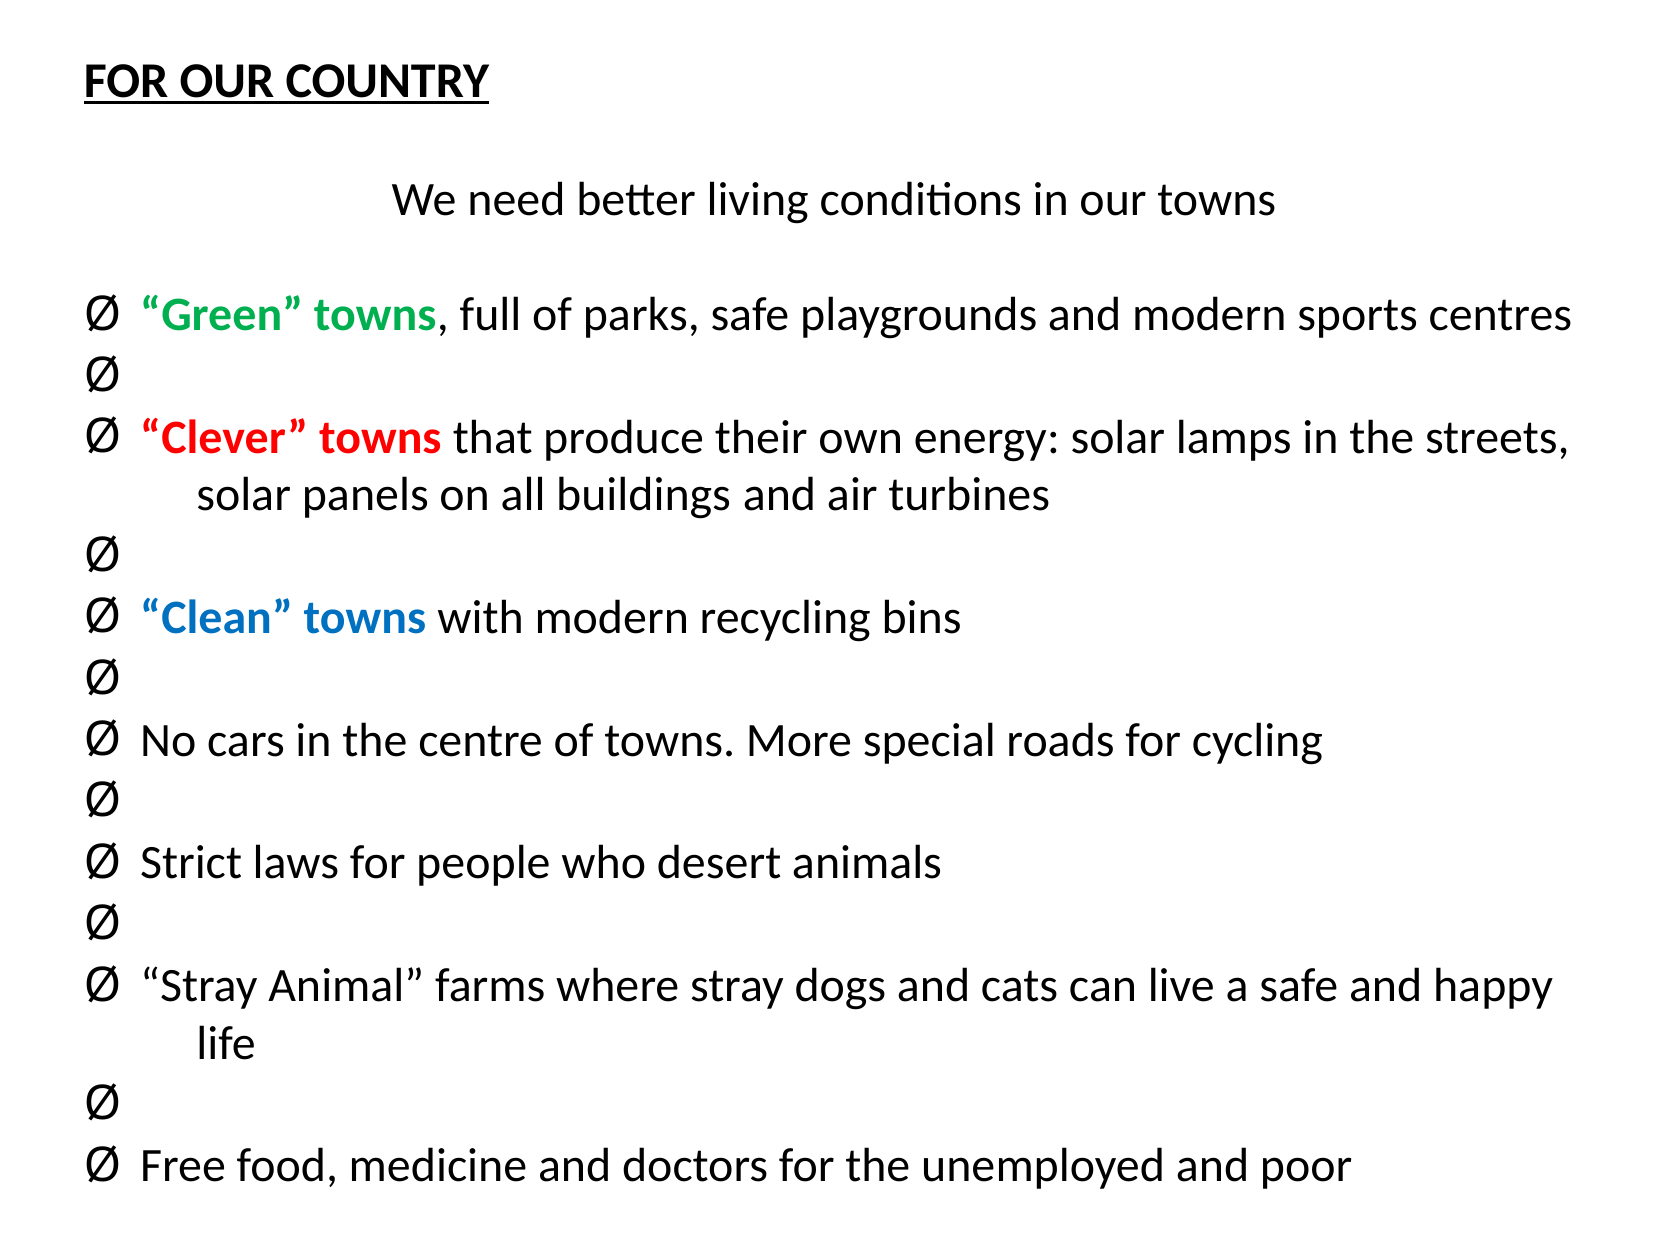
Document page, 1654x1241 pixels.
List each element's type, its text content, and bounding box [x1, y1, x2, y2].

text_box FOR OUR COUNTRY We need better living conditions in our towns “Green” towns, full of parks, safe playgrounds and modern sports centres “Clever” towns that produce their own energy: solar lamps in the streets, solar panels on all buildings and air turbines “Clean” towns with modern recycling bins No cars in the centre of towns. More special roads for cycling Strict laws for people who desert animals “Stray Animal” farms where stray dogs and cats can live a safe and happy life Free food, medicine and doctors for the unemployed and poor [68, 40, 1601, 1164]
